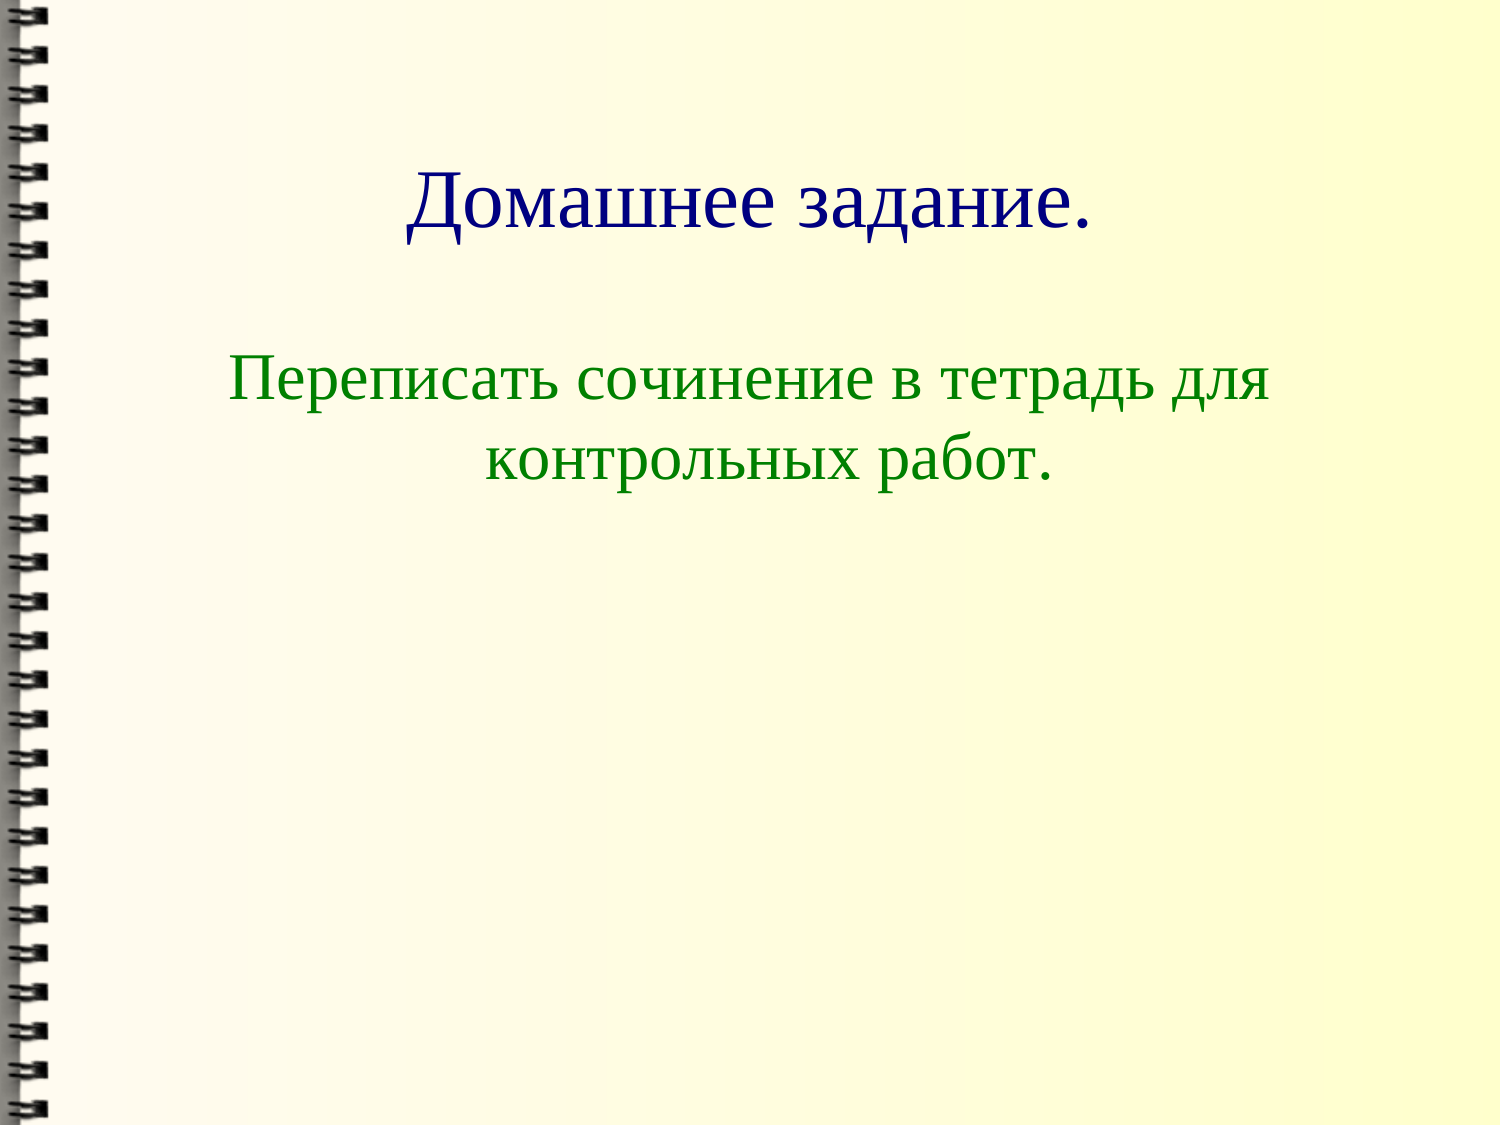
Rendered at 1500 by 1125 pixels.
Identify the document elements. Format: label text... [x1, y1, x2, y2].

list Переписать сочинение в тетрадь для контрольных работ. [112, 324, 1388, 1000]
title Домашнее задание. [112, 99, 1388, 288]
picture [0, 0, 69, 1125]
